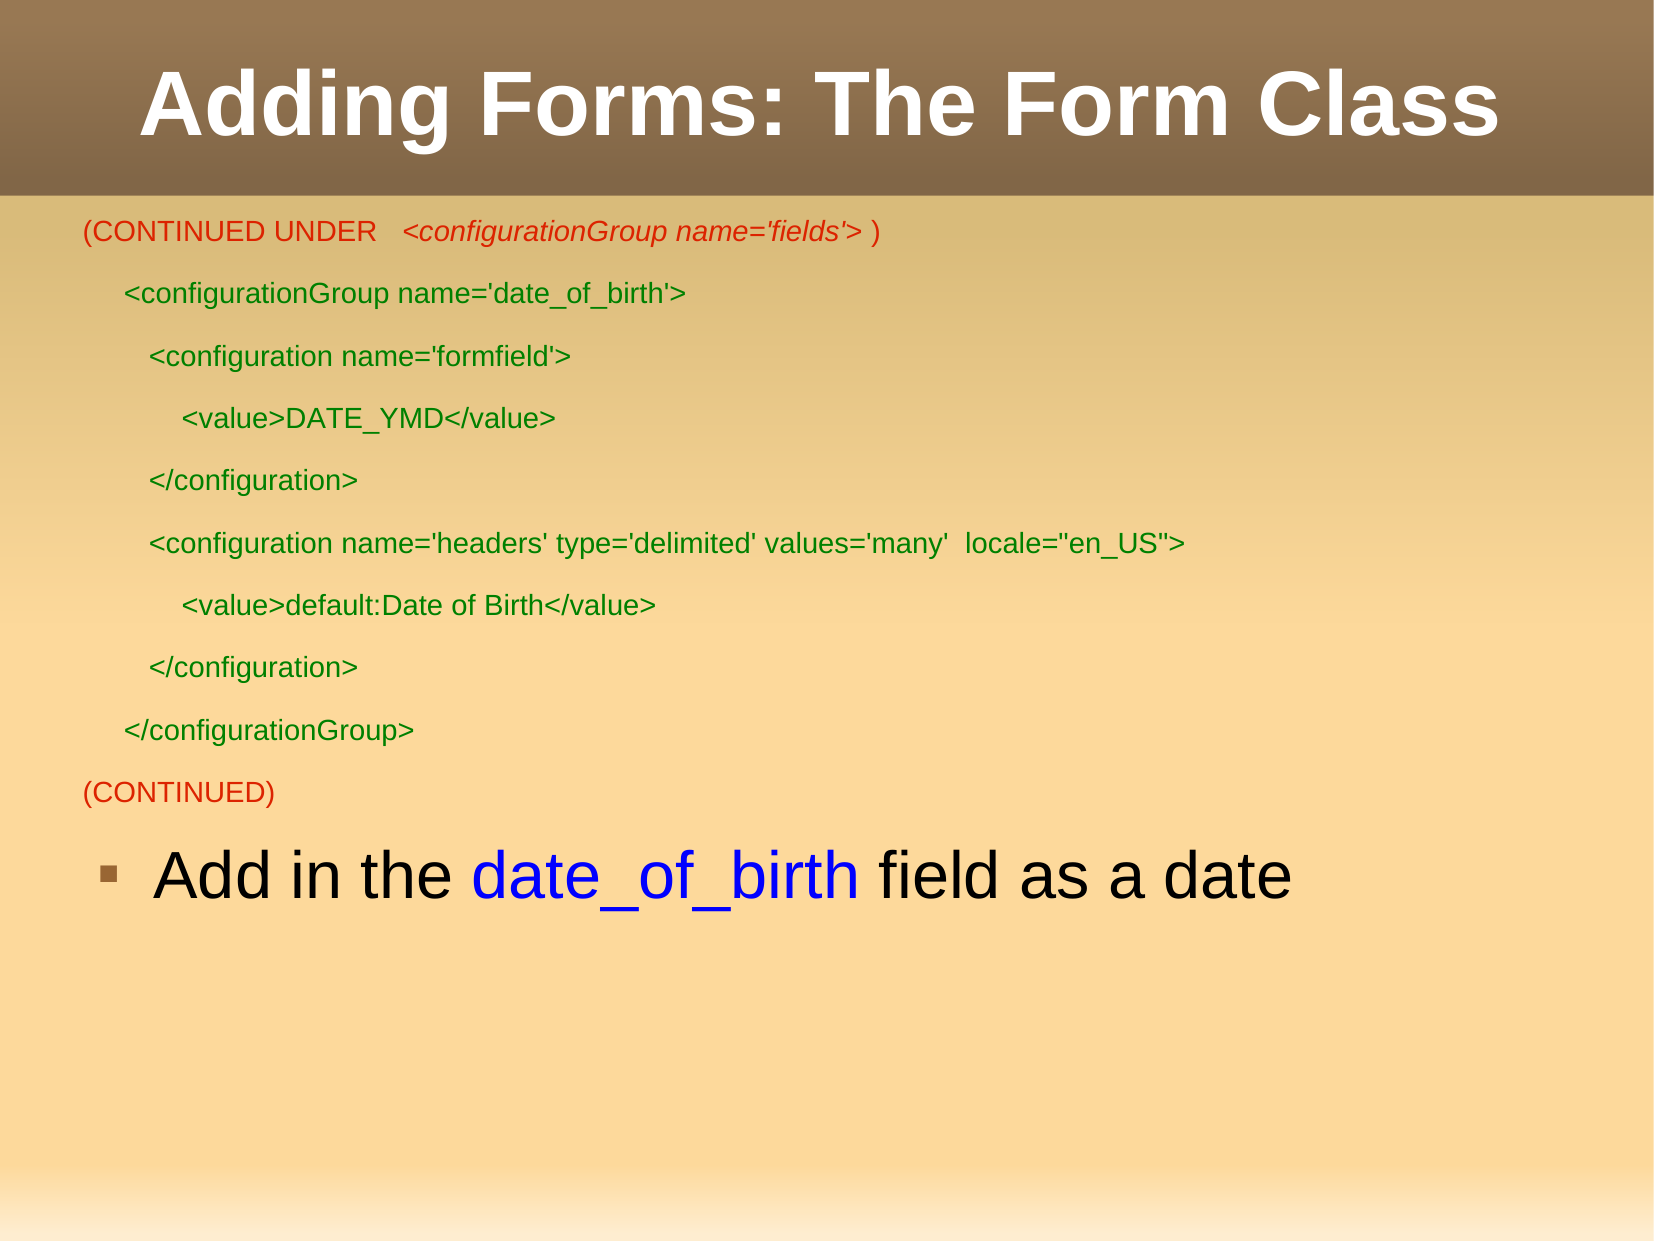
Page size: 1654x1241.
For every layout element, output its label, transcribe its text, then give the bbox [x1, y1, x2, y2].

list (CONTINUED UNDER <configurationGroup name='fields'> ) <configurationGroup name='date_of_birth'> <configuration name='formfield'> <value>DATE_YMD</value> </configuration> <configuration name='headers' type='delimited' values='many' locale="en_US"> <value>default:Date of Birth</value> </configuration> </configurationGroup> (CONTINUED) Add in the date_of_birth field as a date [82, 215, 1571, 1019]
title Adding Forms: The Form Class [76, 7, 1565, 200]
picture [0, 0, 1654, 1241]
